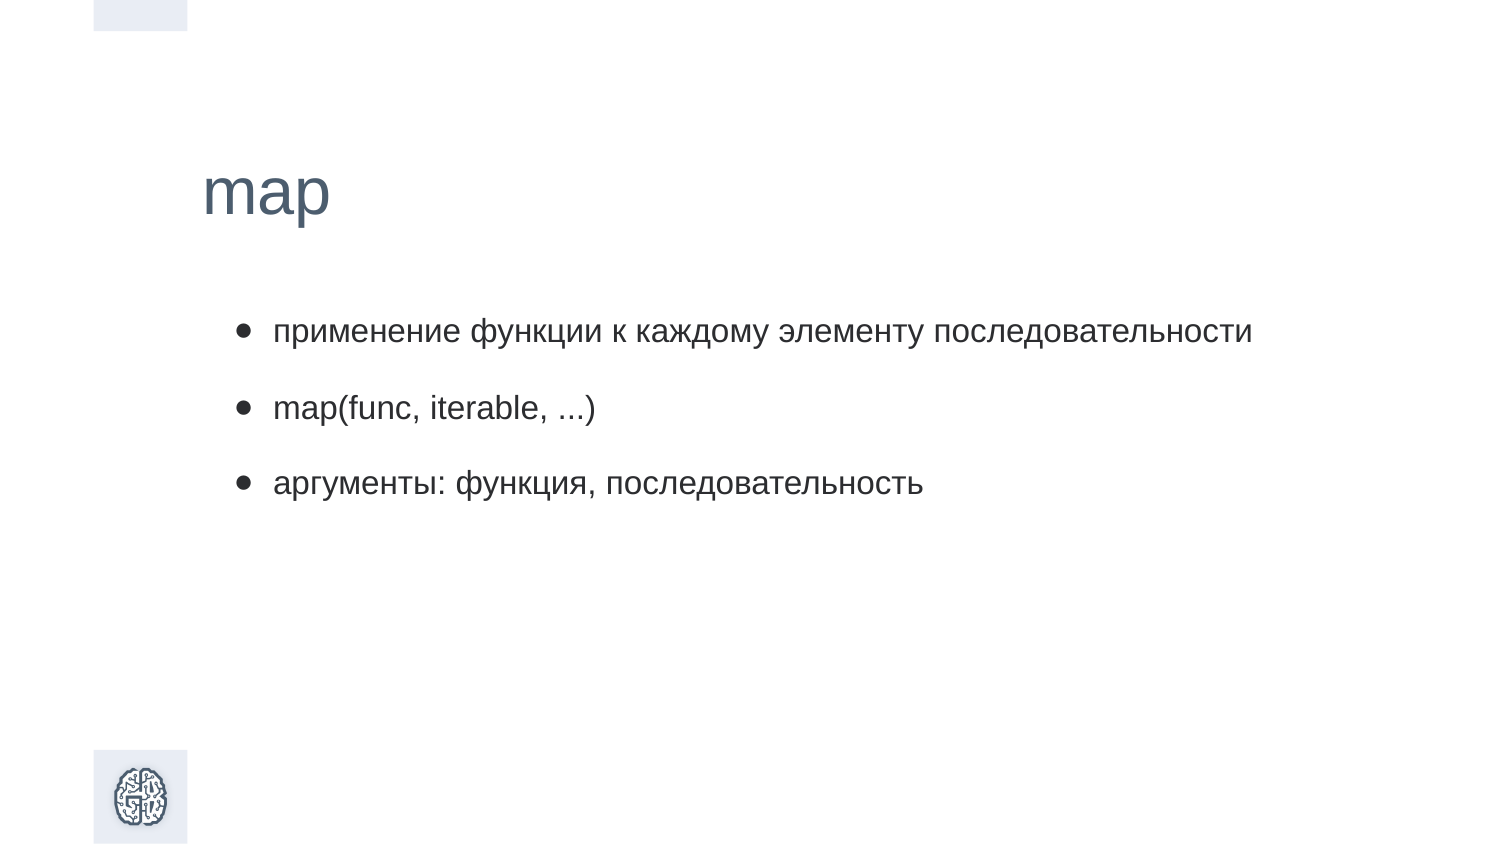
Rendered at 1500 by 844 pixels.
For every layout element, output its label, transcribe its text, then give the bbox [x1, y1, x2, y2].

picture [106, 760, 175, 834]
text_box map(func, iterable, ...) [187, 379, 1312, 433]
text_box применение функции к каждому элементу последовательности [187, 259, 1312, 379]
text_box map [187, 93, 1312, 259]
text_box аргументы: функция, последовательность [187, 434, 1312, 508]
